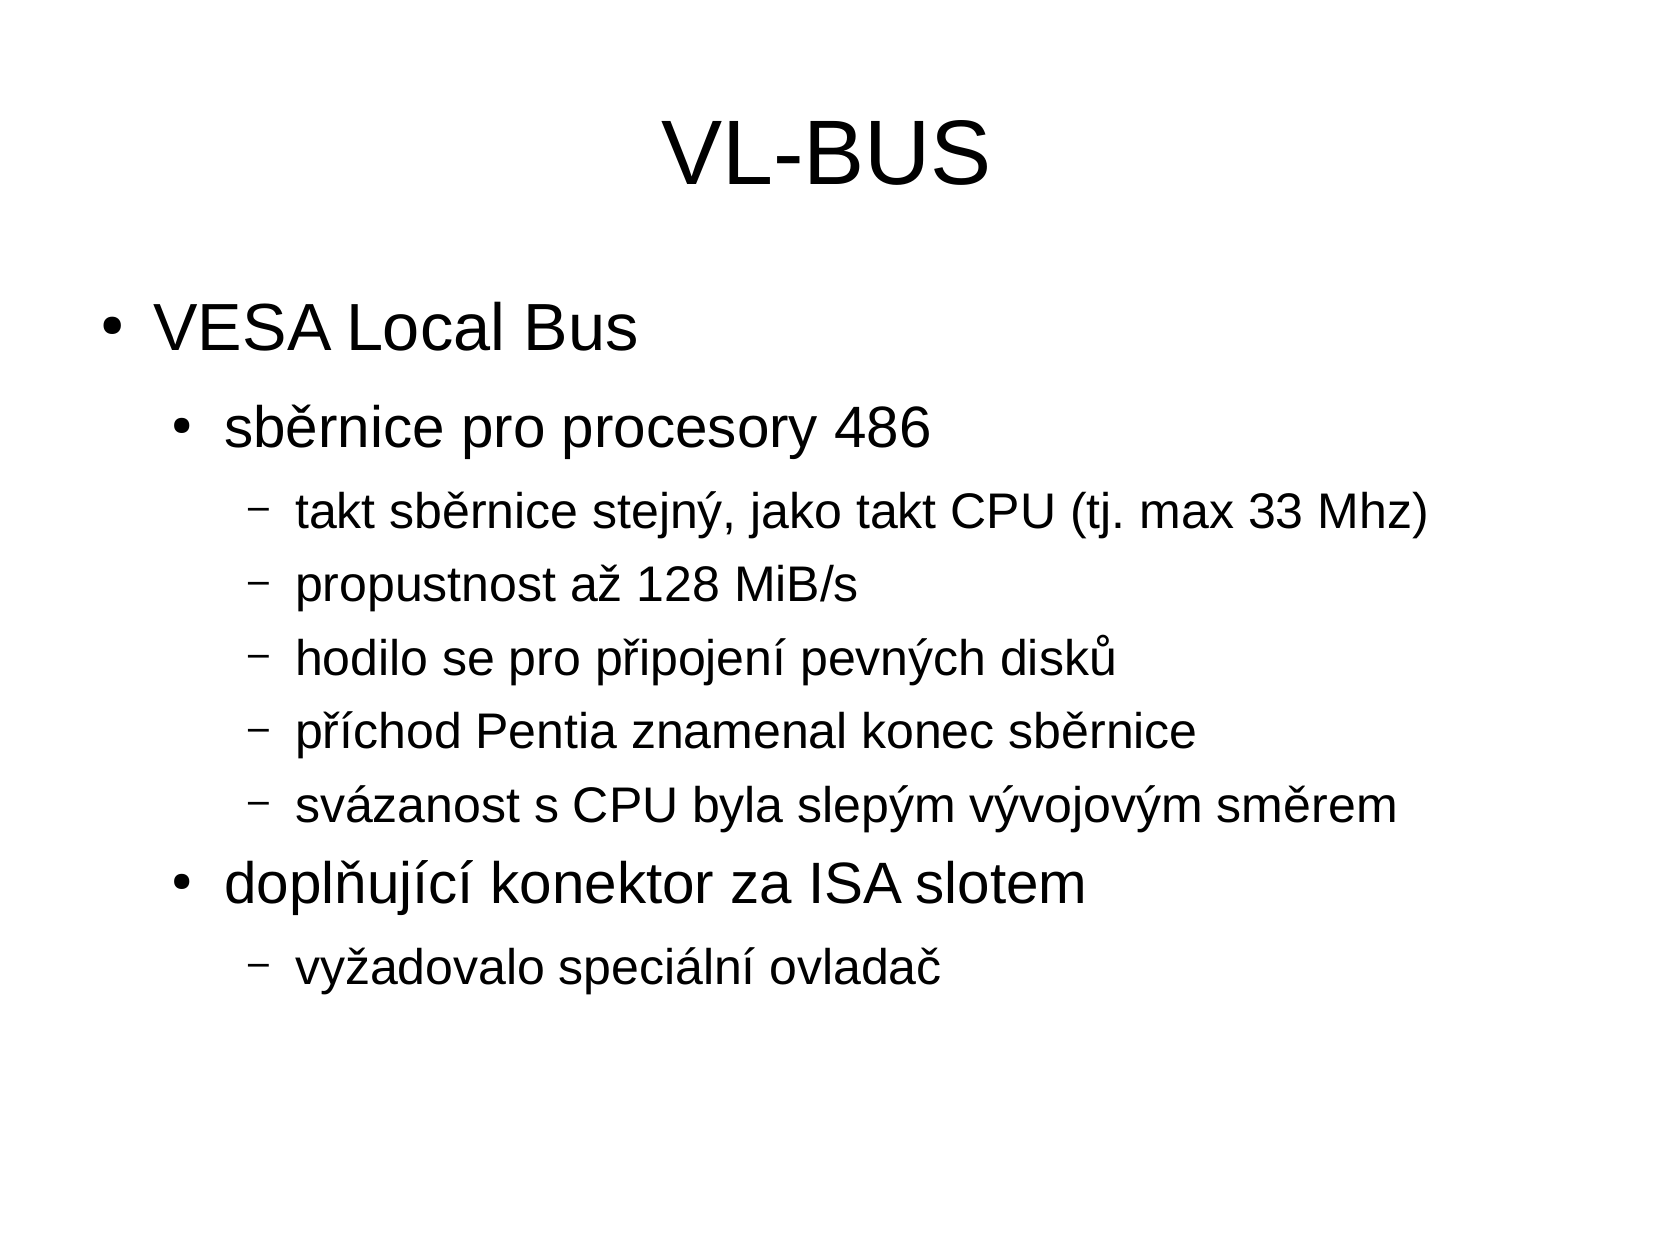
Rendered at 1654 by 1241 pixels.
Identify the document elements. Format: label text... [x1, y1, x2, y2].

list VESA Local Bus sběrnice pro procesory 486 takt sběrnice stejný, jako takt CPU (tj. max 33 Mhz) propustnost až 128 MiB/s hodilo se pro připojení pevných disků příchod Pentia znamenal konec sběrnice svázanost s CPU byla slepým vývojovým směrem doplňující konektor za ISA slotem vyžadovalo speciální ovladač [82, 290, 1571, 1109]
title VL-BUS [82, 49, 1571, 257]
